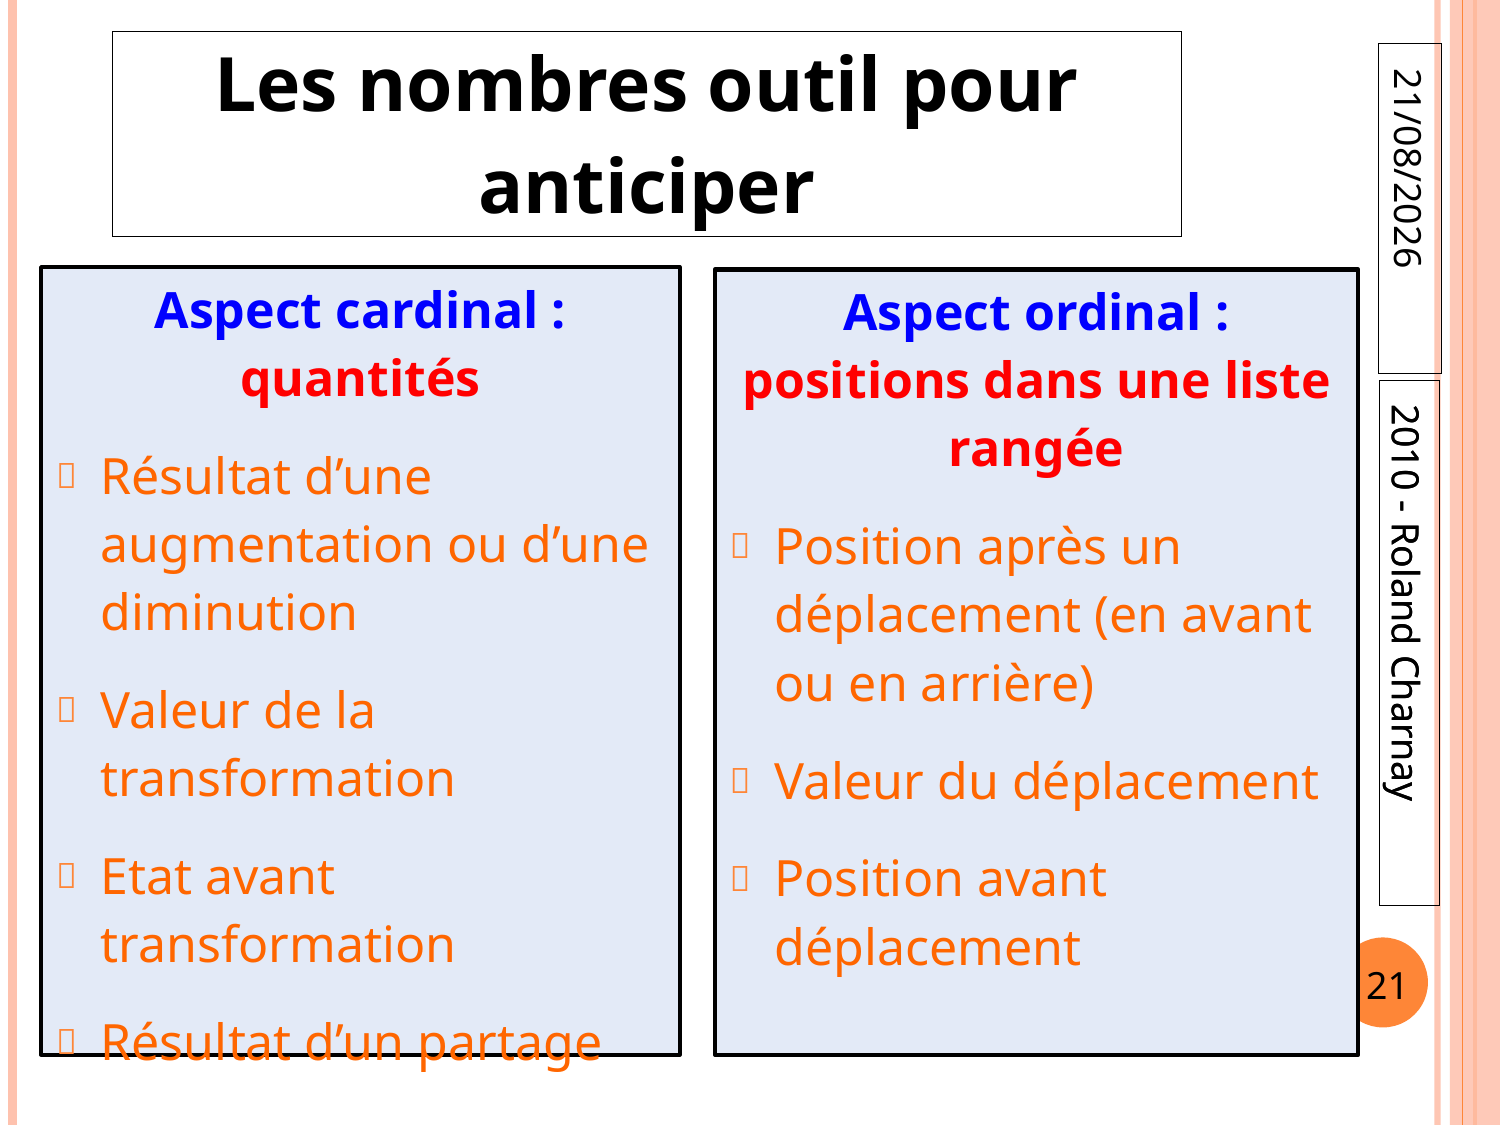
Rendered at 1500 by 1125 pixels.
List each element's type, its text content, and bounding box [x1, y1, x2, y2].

title Les nombres outil pour anticiper [112, 31, 1182, 237]
footer 2010 - Roland Charnay [1379, 380, 1440, 906]
text_box <numéro> [1351, 952, 1452, 1038]
list Aspect ordinal : positions dans une liste rangée Position après un déplacement (en avant ou en arrière) Valeur du déplacement Position avant déplacement [714, 269, 1359, 1055]
list Aspect cardinal : quantités Résultat d’une augmentation ou d’une diminution Valeur de la transformation Etat avant transformation Résultat d’un partage [41, 267, 680, 1055]
